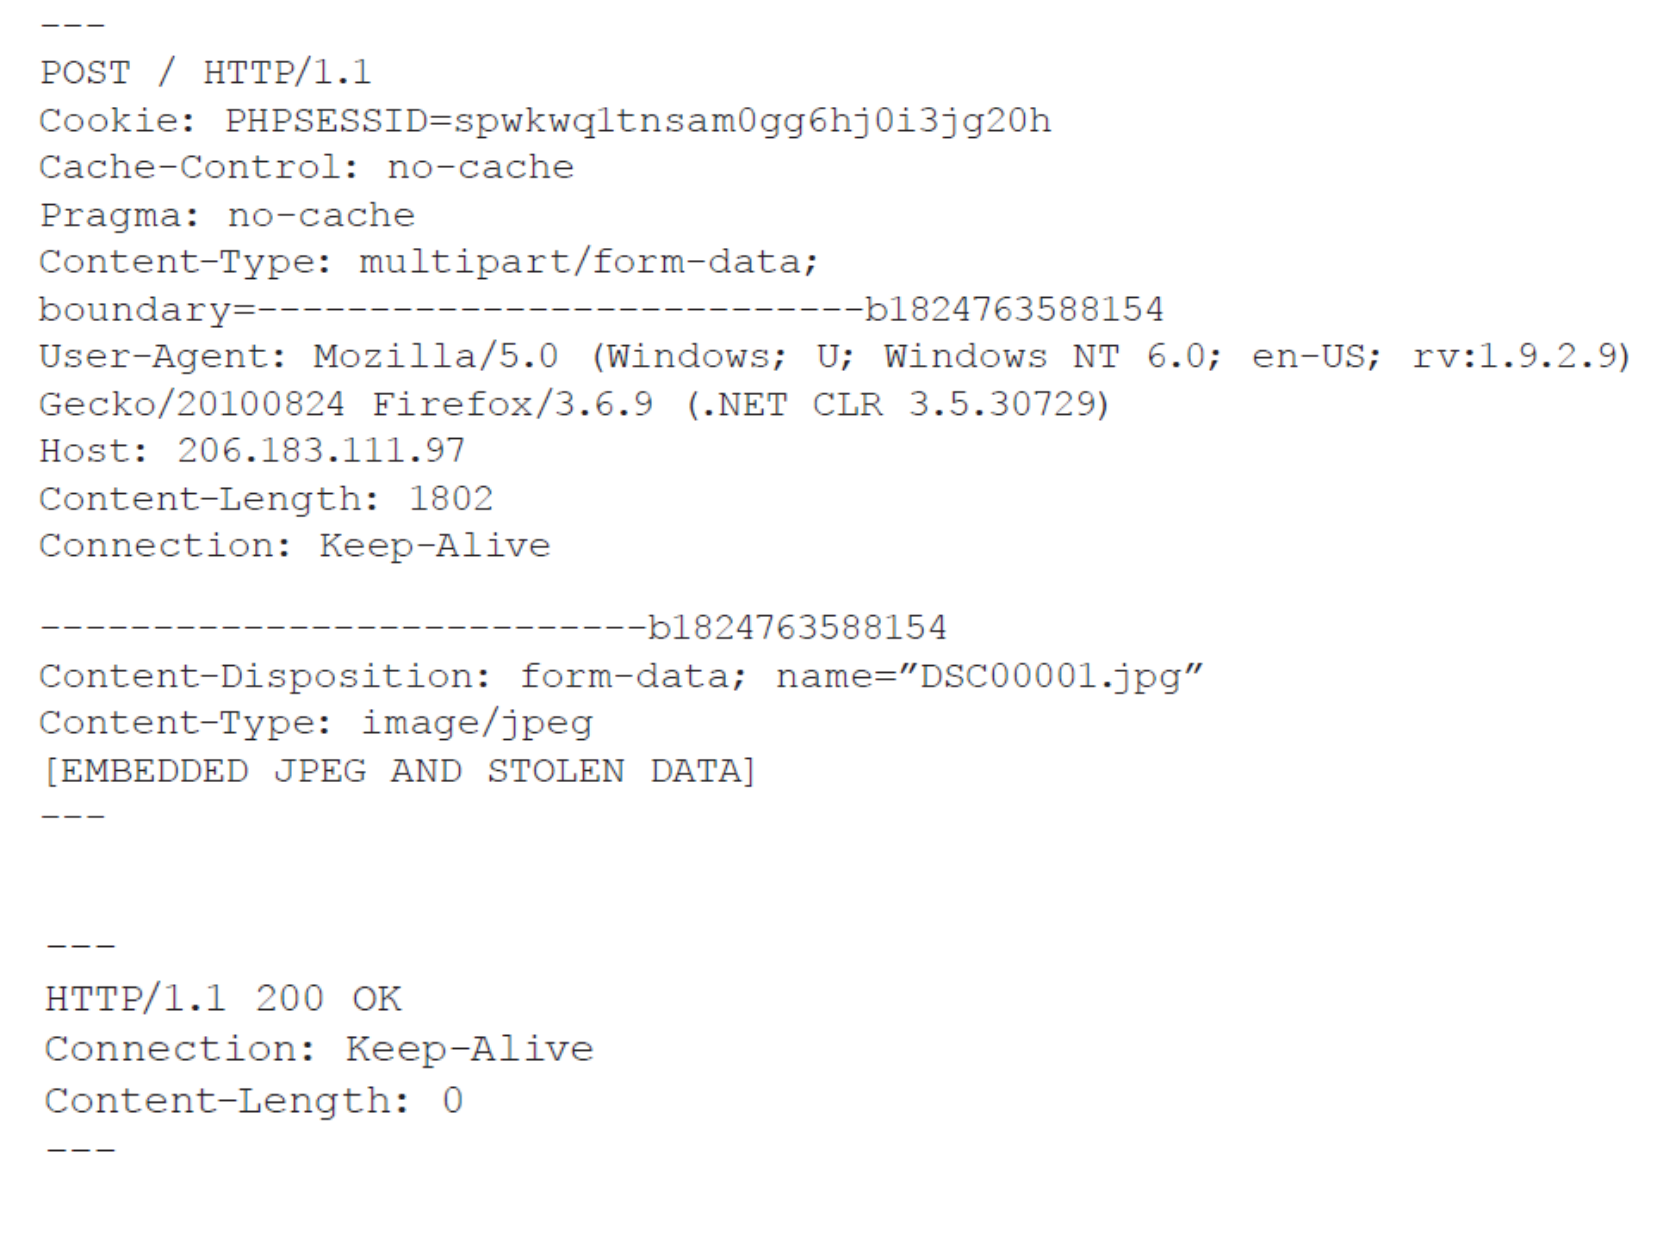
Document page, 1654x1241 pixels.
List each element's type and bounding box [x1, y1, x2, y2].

picture [37, 20, 1644, 826]
picture [37, 920, 1654, 1163]
